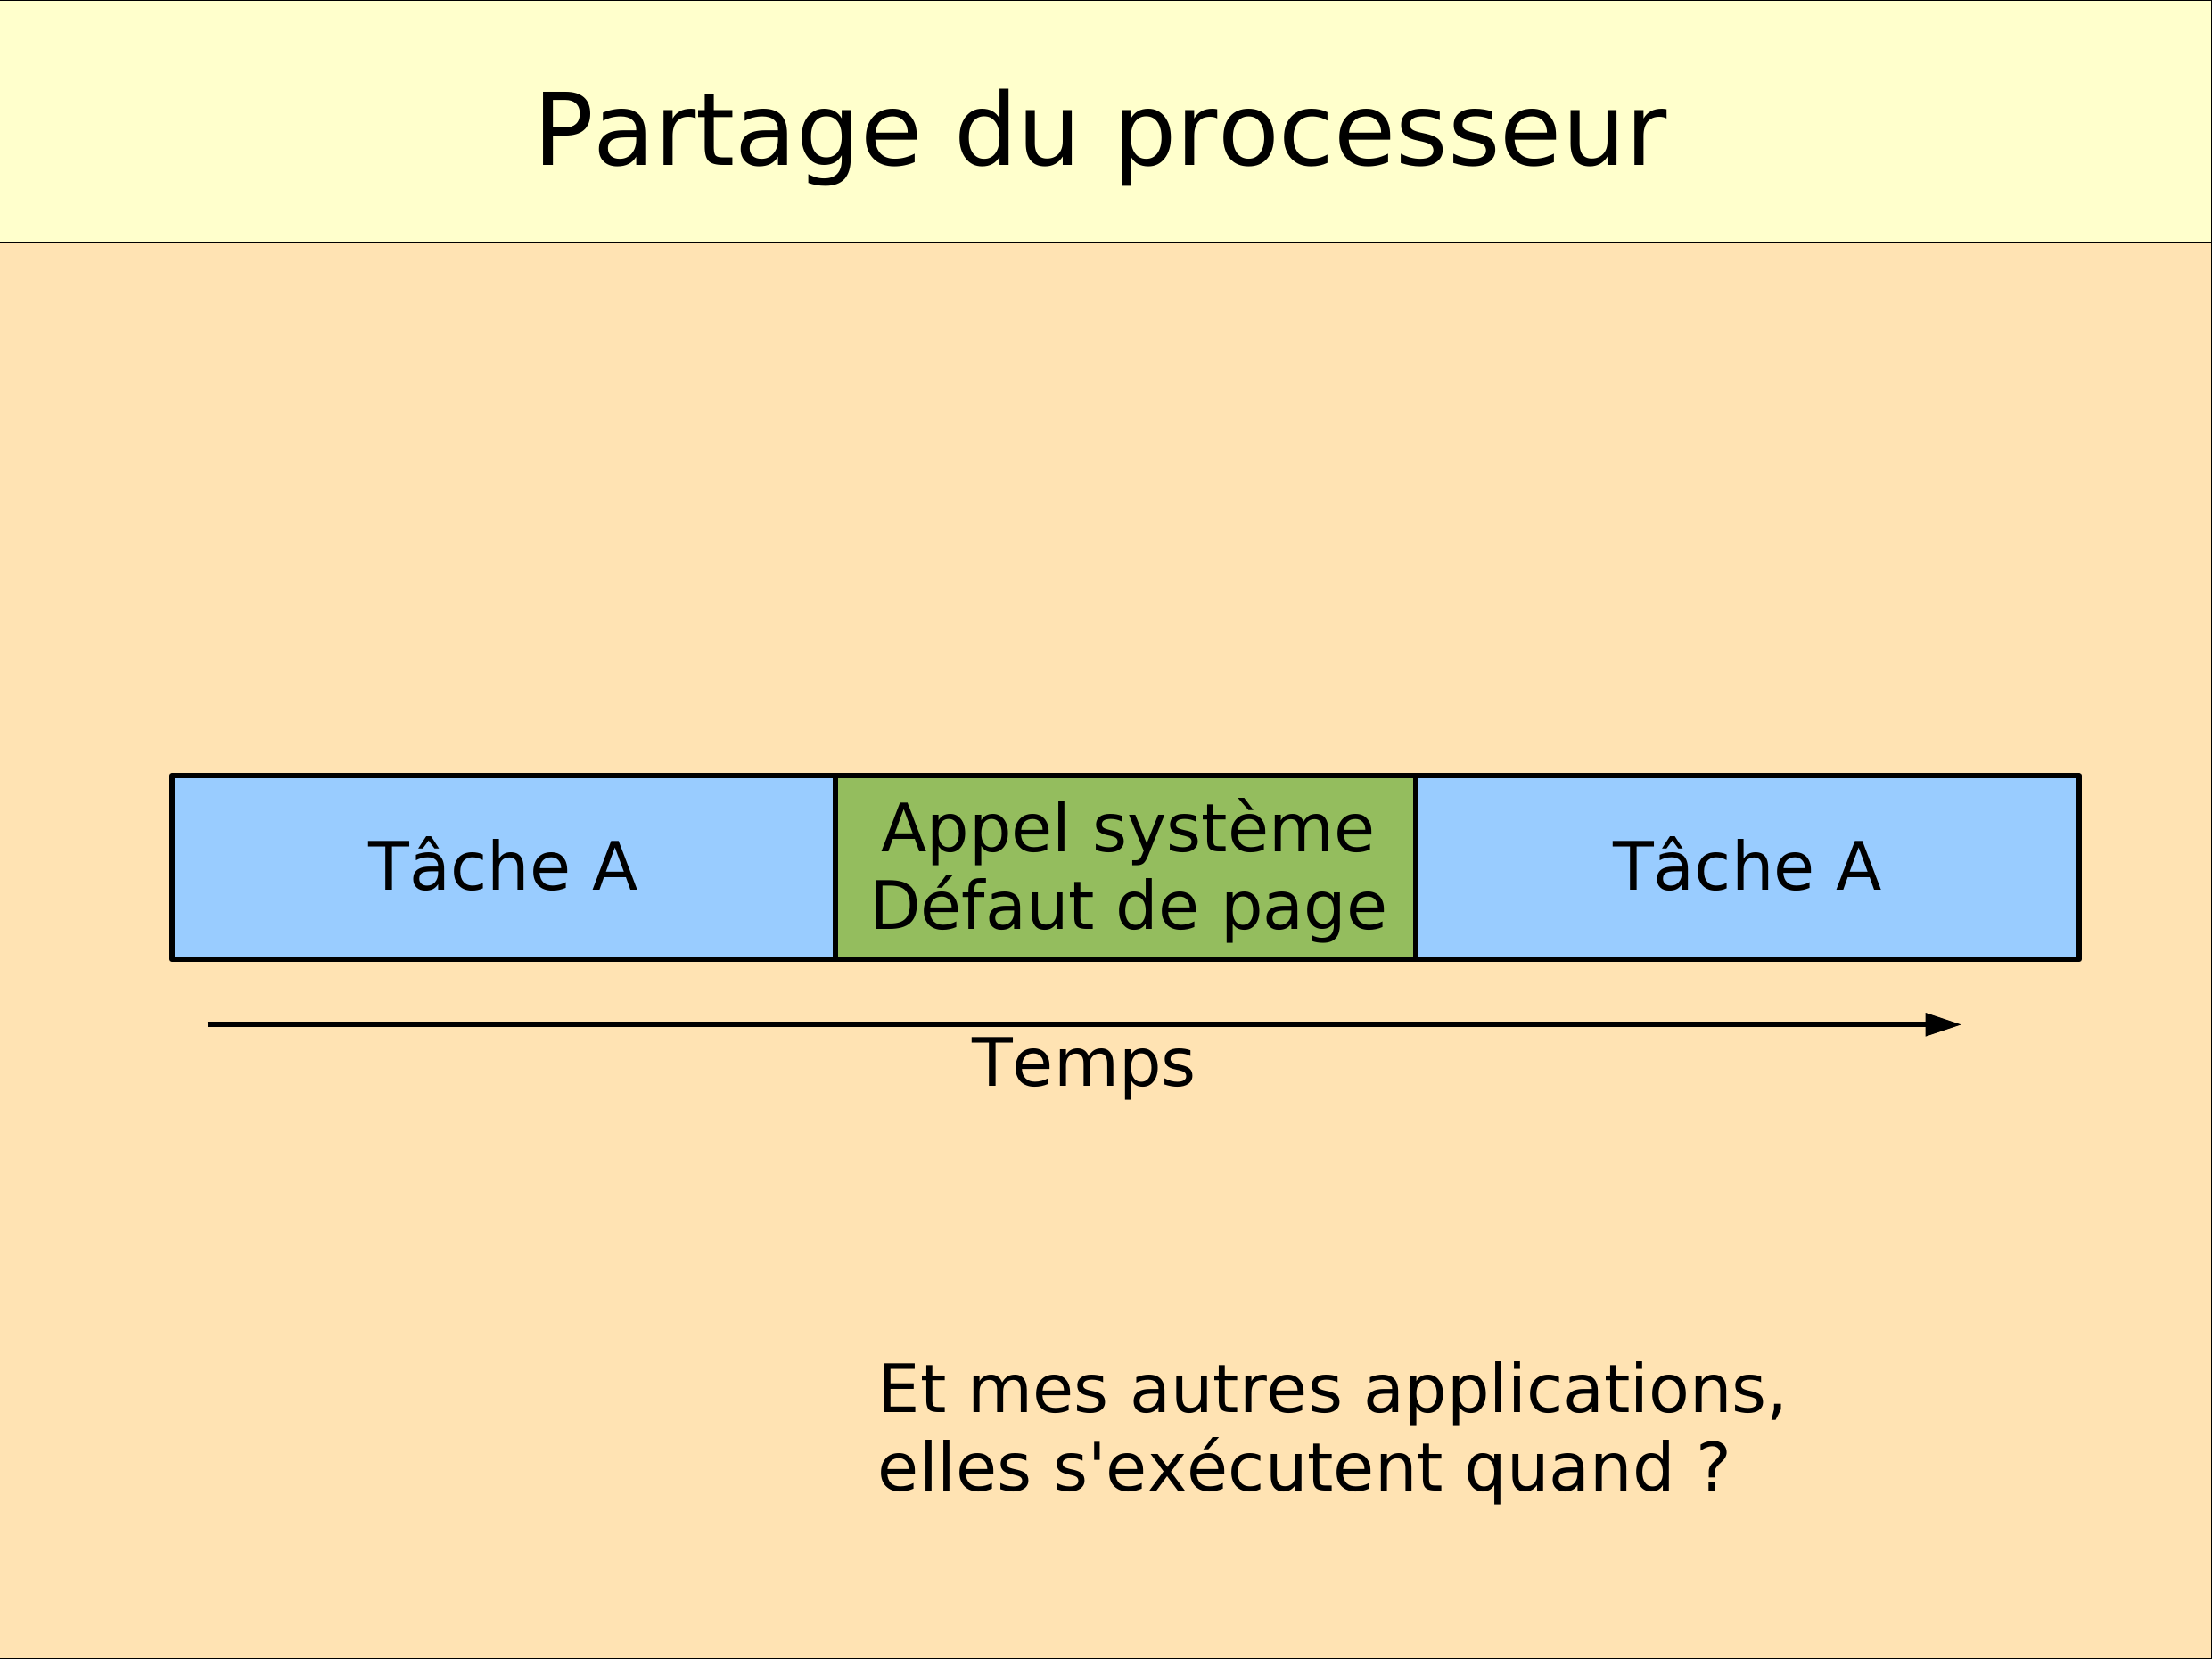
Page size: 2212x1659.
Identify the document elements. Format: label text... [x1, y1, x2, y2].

text_box Et mes autres applications, elles s'exécutent quand ? [865, 1344, 1879, 1520]
text_box Appel système Défaut de page [835, 776, 1416, 960]
title Partage du processeur [153, 51, 2048, 211]
text_box Tâche A [171, 776, 835, 960]
text_box Tâche A [1416, 776, 2080, 960]
